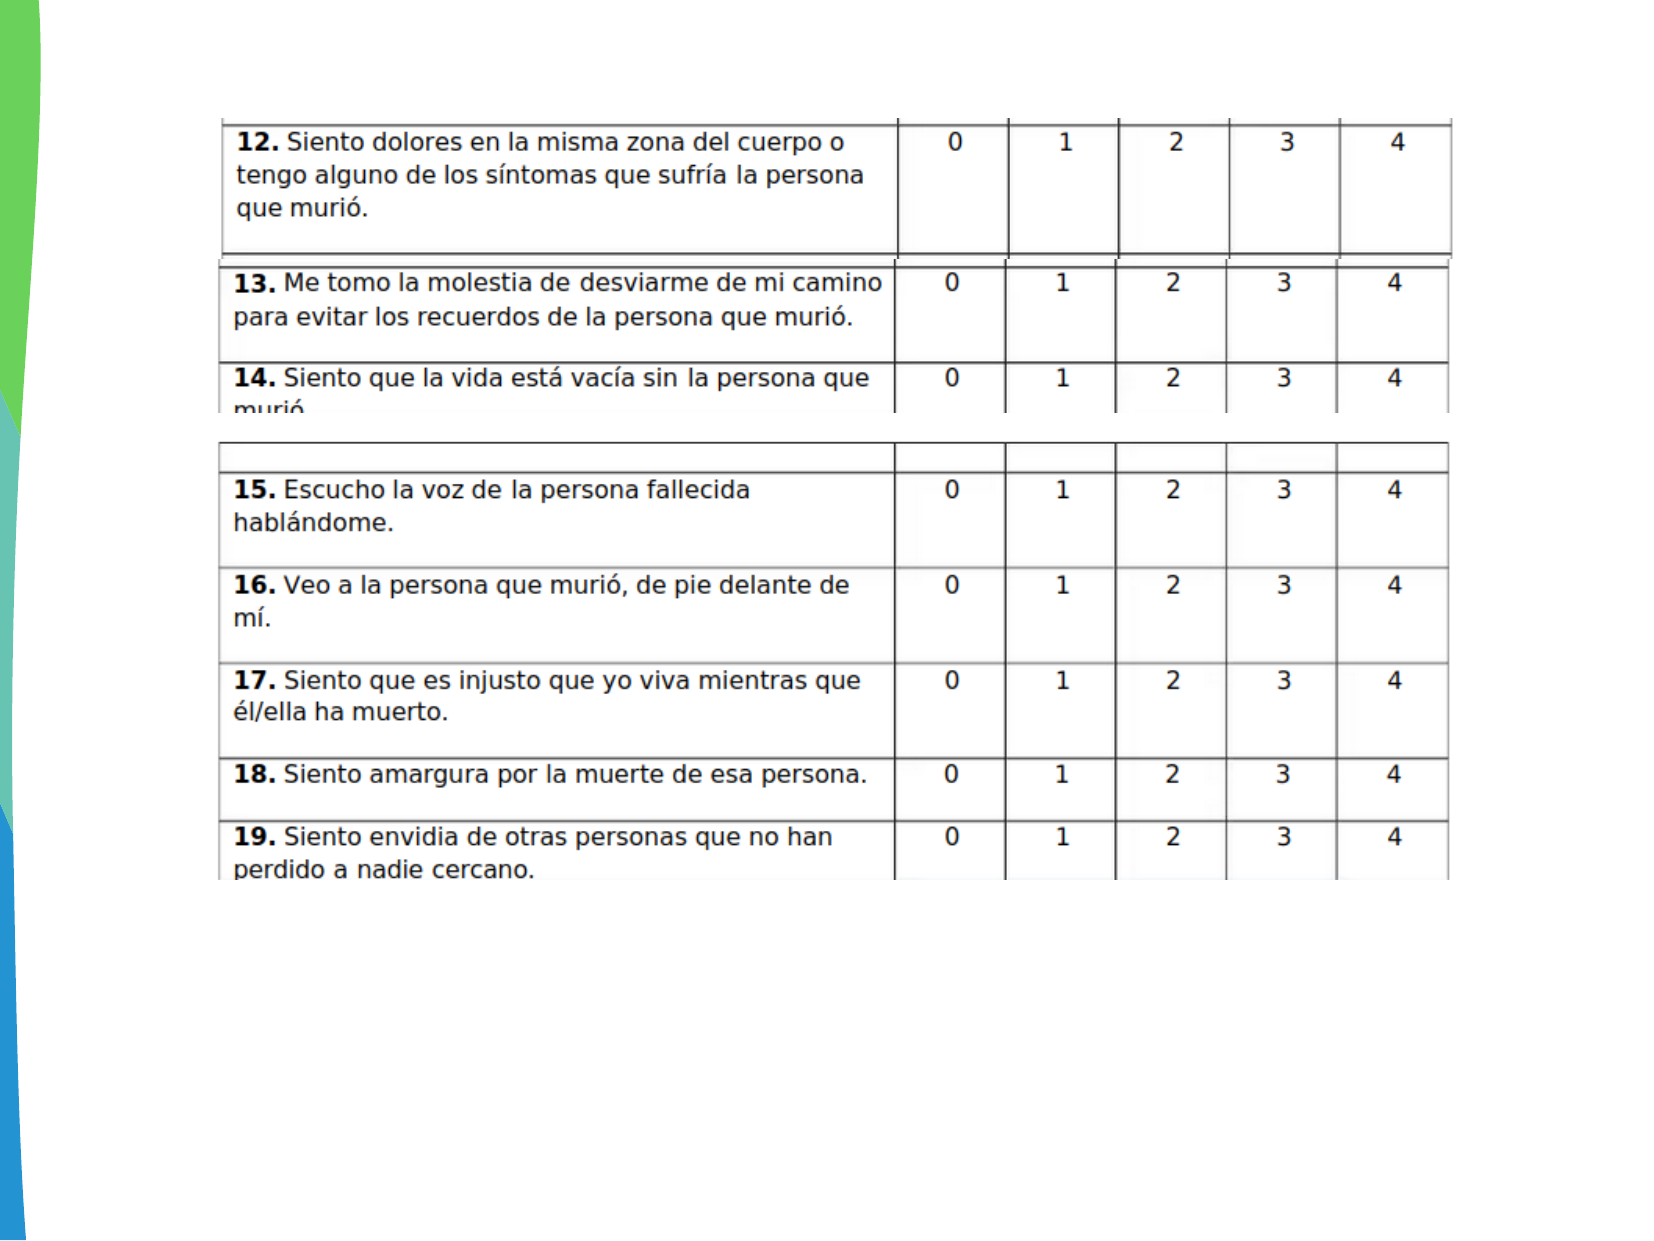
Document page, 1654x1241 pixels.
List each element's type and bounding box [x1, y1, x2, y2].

picture [195, 118, 1473, 880]
